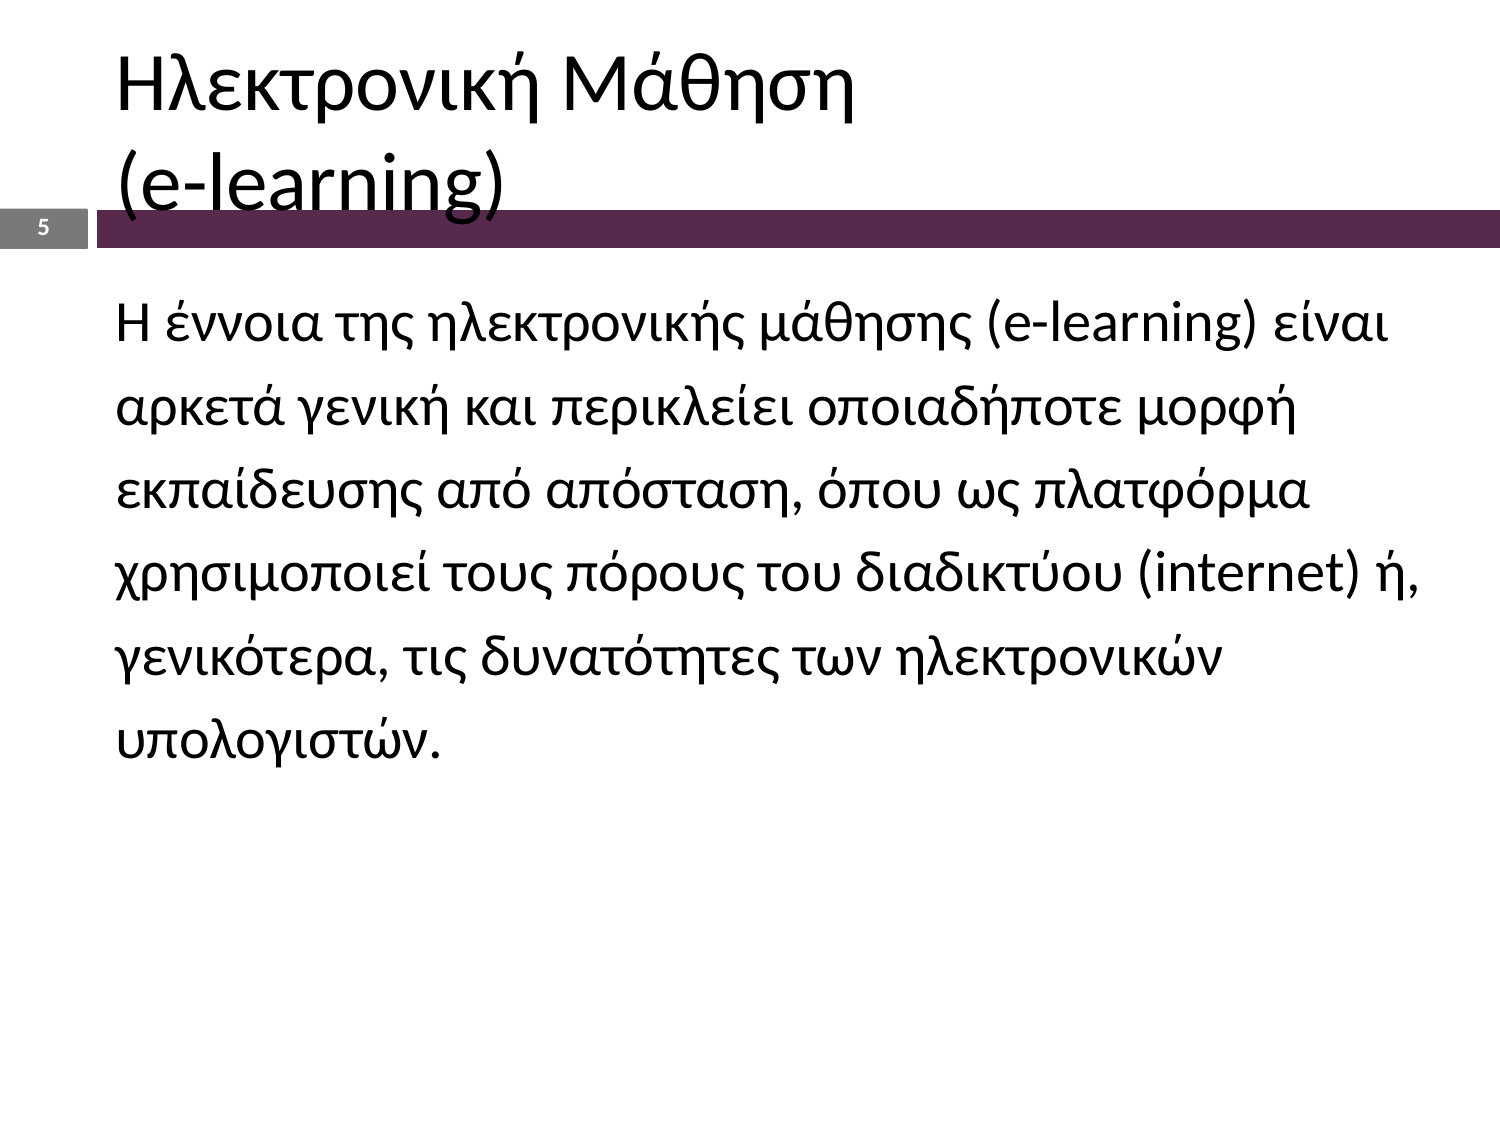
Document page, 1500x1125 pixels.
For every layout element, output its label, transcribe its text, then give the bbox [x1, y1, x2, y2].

list Η έννοια της ηλεκτρονικής μάθησης (e-learning) είναι αρκετά γενική και περικλείει οποιαδήποτε μορφή εκπαίδευσης από απόσταση, όπου ως πλατφόρμα χρησιμοποιεί τους πόρους του διαδικτύου (internet) ή, γενικότερα, τις δυνατότητες των ηλεκτρονικών υπολογιστών. [100, 262, 1438, 1000]
text_box 5 [0, 208, 88, 249]
title Ηλεκτρονική Μάθηση (e-learning) [100, 19, 1438, 182]
